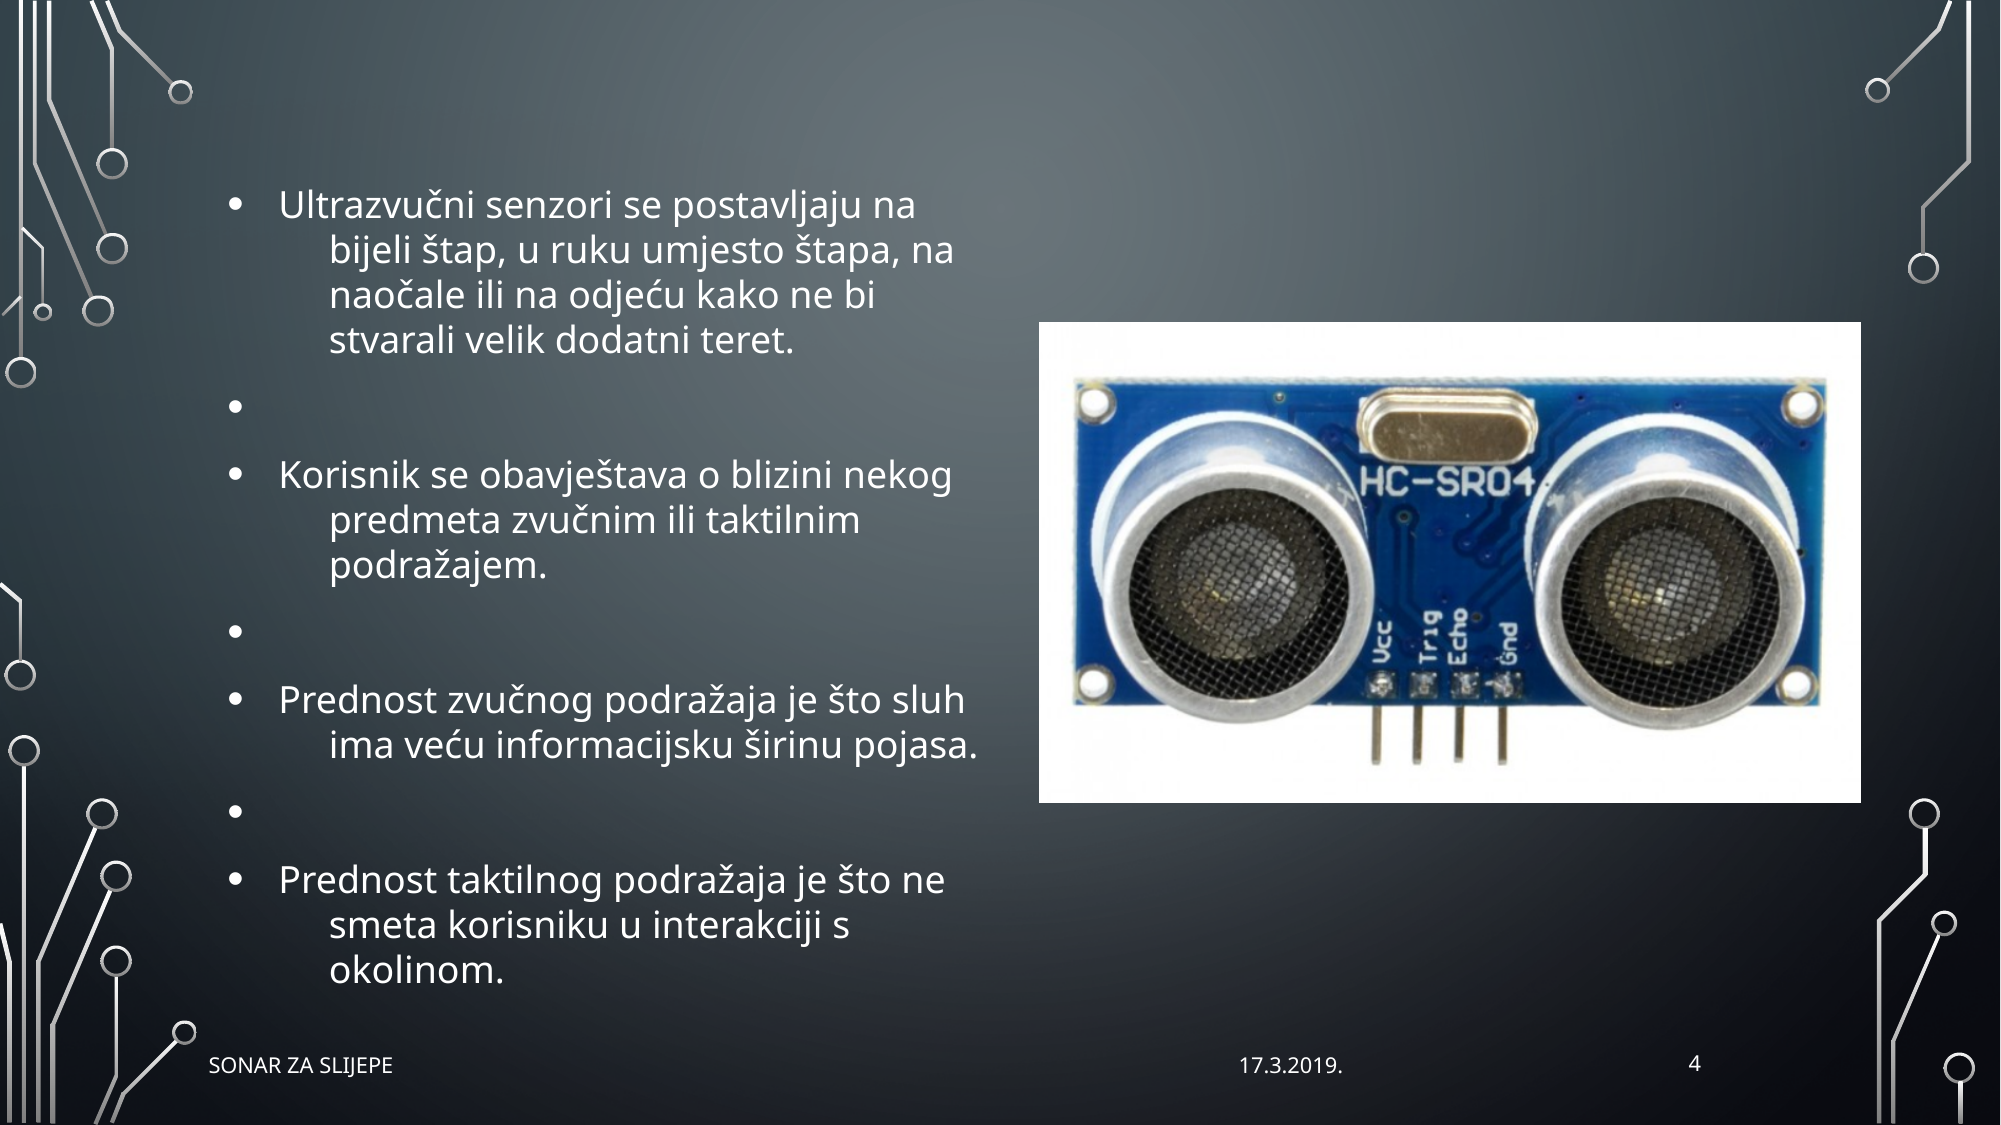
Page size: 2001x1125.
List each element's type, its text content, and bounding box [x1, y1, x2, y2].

list Ultrazvučni senzori se postavljaju na bijeli štap, u ruku umjesto štapa, na naočale ili na odjeću kako ne bi stvarali velik dodatni teret. Korisnik se obavještava o blizini nekog predmeta zvučnim ili taktilnim podražajem. Prednost zvučnog podražaja je što sluh ima veću informacijsku širinu pojasa. Prednost taktilnog podražaja je što ne smeta korisniku u interakciji s okolinom. [212, 173, 1000, 1022]
picture [1039, 322, 1861, 803]
text_box [1673, 1034, 1801, 1095]
text_box Sonar za slijepe [193, 1034, 1218, 1095]
text_box 17.3.2019. [1223, 1034, 1673, 1095]
